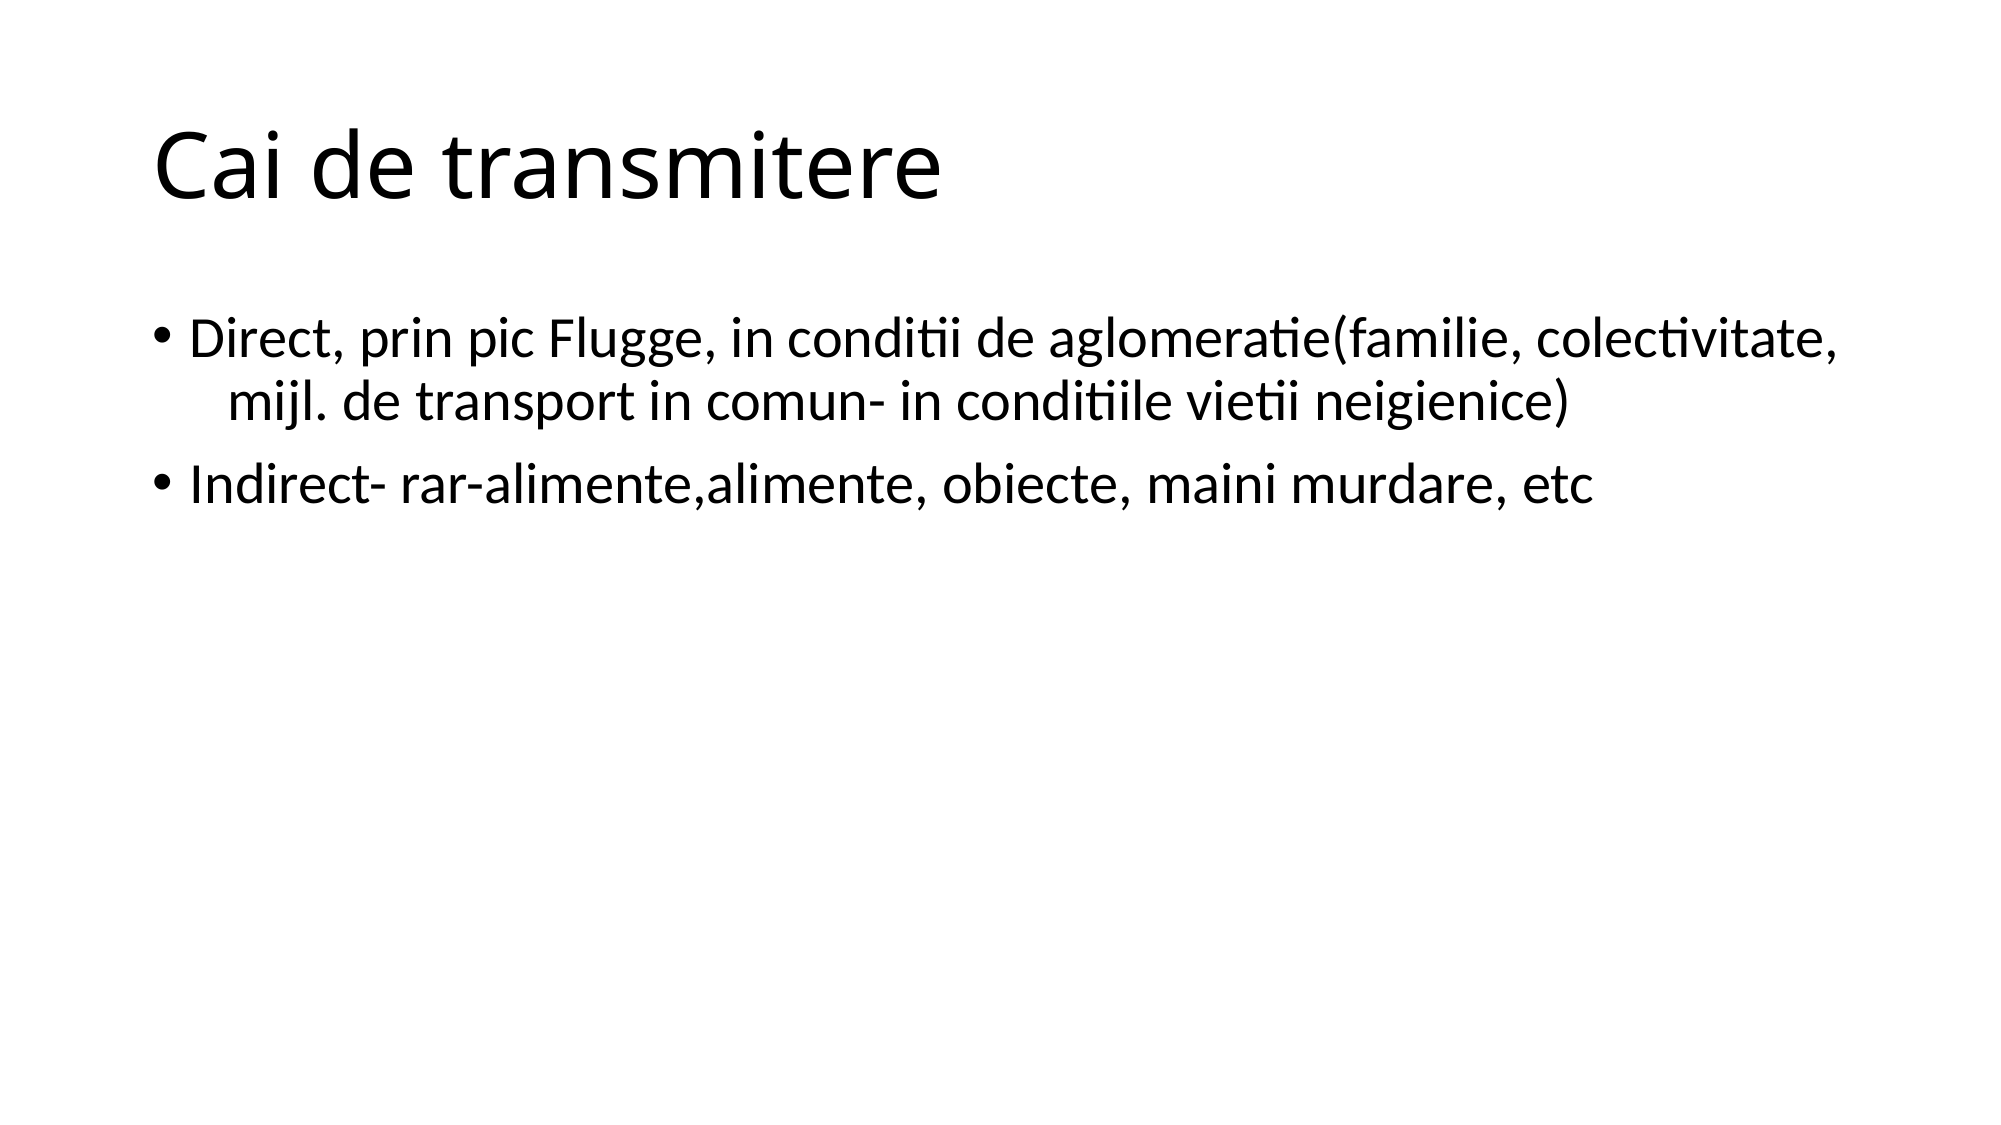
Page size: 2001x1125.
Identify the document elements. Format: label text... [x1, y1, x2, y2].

title Cai de transmitere [137, 59, 1863, 278]
list Direct, prin pic Flugge, in conditii de aglomeratie(familie, colectivitate, mijl. de transport in comun- in conditiile vietii neigienice) Indirect- rar-alimente,alimente, obiecte, maini murdare, etc [137, 299, 1863, 1014]
